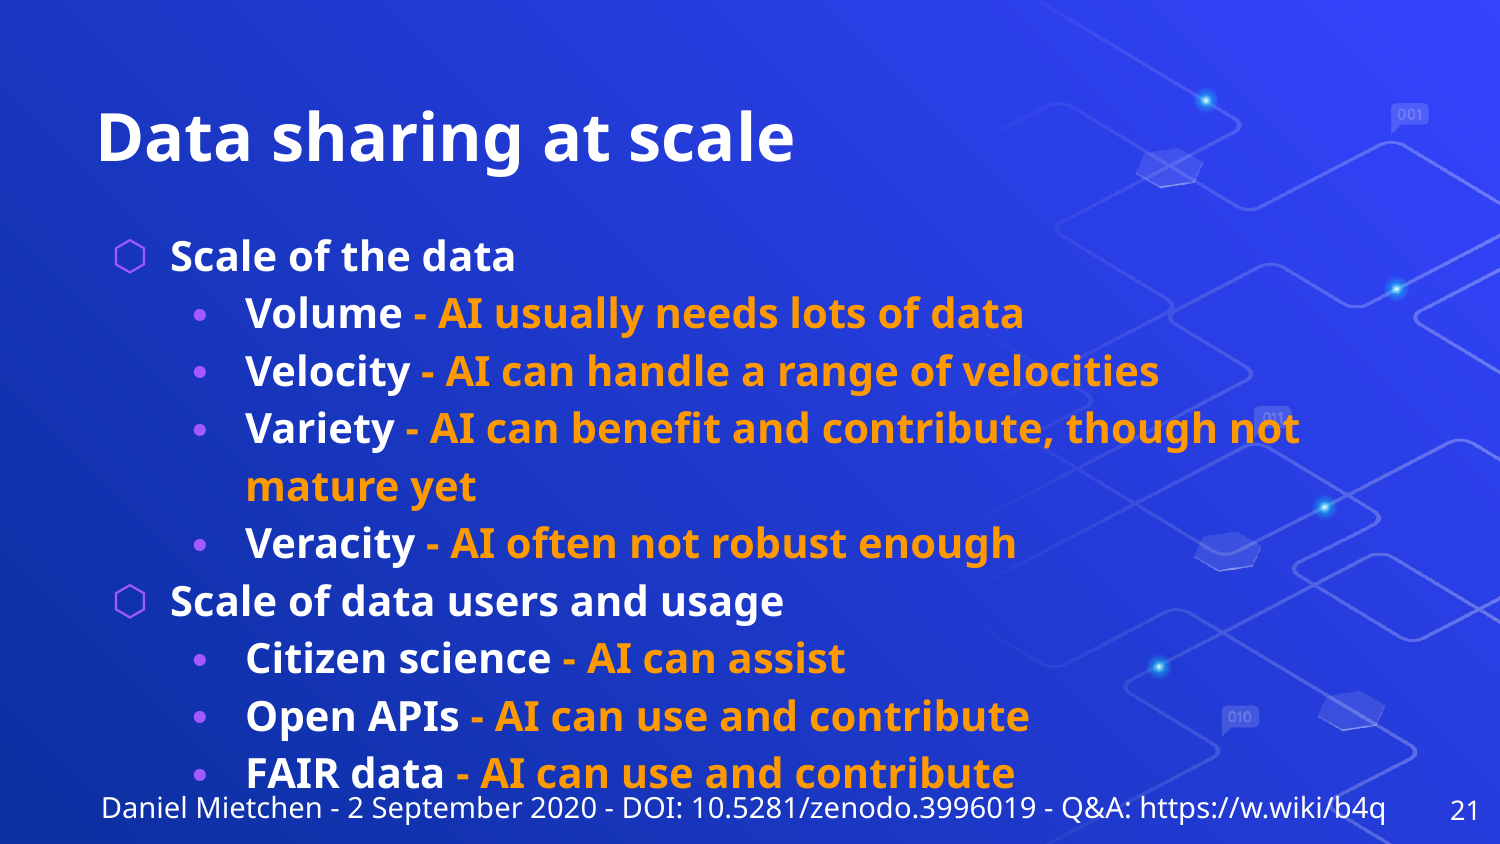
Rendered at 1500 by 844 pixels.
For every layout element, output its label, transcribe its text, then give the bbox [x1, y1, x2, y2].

text_box Daniel Mietchen - 2 September 2020 - DOI: 10.5281/zenodo.3996019 - Q&A: https://w.wiki/b4q [18, 774, 1471, 832]
picture [491, 763, 498, 774]
picture [322, 763, 330, 771]
title Data sharing at scale [95, 33, 1463, 175]
picture [278, 763, 285, 774]
picture [999, 769, 1008, 774]
picture [0, 0, 1500, 844]
picture [677, 769, 686, 774]
list Scale of the data Volume - AI usually needs lots of data Velocity - AI can handle a range of velocities Variety - AI can benefit and contribute, though not mature yet Veracity - AI often not robust enough Scale of data users and usage Citizen science - AI can assist Open APIs - AI can use and contribute FAIR data - AI can use and contribute [95, 221, 1441, 740]
slide_number 1 [1391, 779, 1482, 844]
